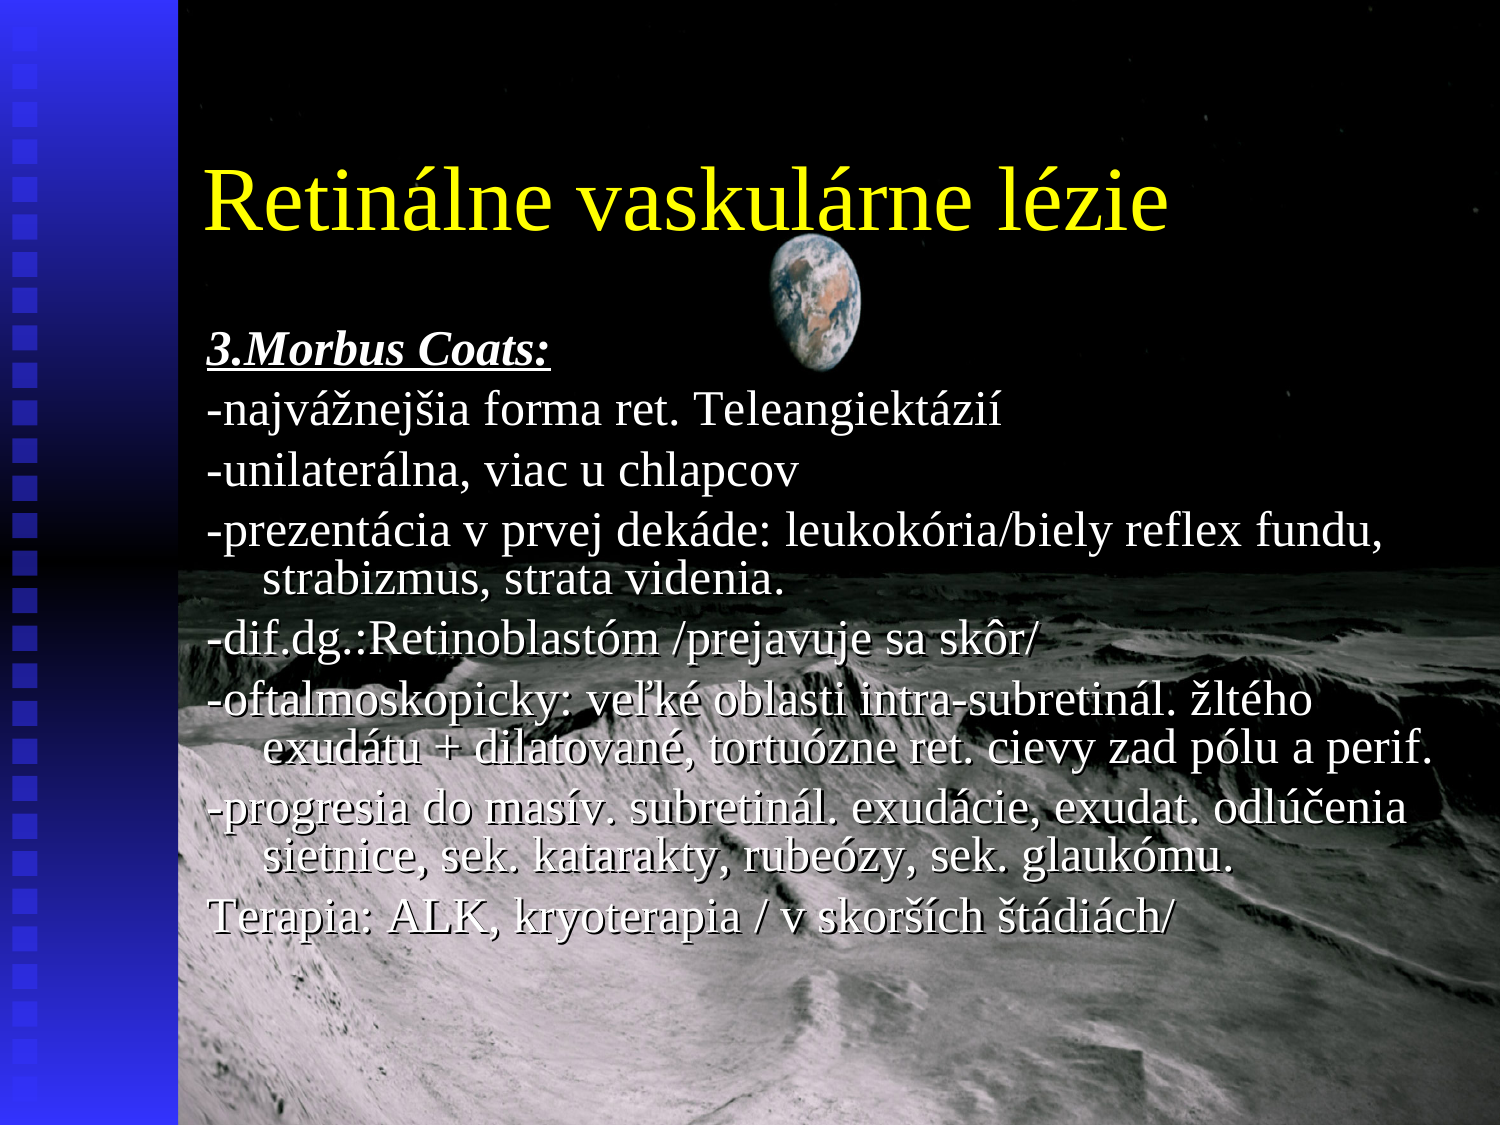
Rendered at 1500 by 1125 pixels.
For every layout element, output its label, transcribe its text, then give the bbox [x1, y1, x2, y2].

list 3.Morbus Coats: -najvážnejšia forma ret. Teleangiektázií -unilaterálna, viac u chlapcov -prezentácia v prvej dekáde: leukokória/biely reflex fundu, strabizmus, strata videnia. -dif.dg.:Retinoblastóm /prejavuje sa skôr/ -oftalmoskopicky: veľké oblasti intra-subretinál. žltého exudátu + dilatované, tortuózne ret. cievy zad pólu a perif. -progresia do masív. subretinál. exudácie, exudat. odlúčenia sietnice, sek. katarakty, rubeózy, sek. glaukómu. Terapia: ALK, kryoterapia / v skorších štádiách/ [191, 319, 1467, 995]
picture [0, 0, 1500, 1125]
title Retinálne vaskulárne lézie [187, 99, 1463, 288]
